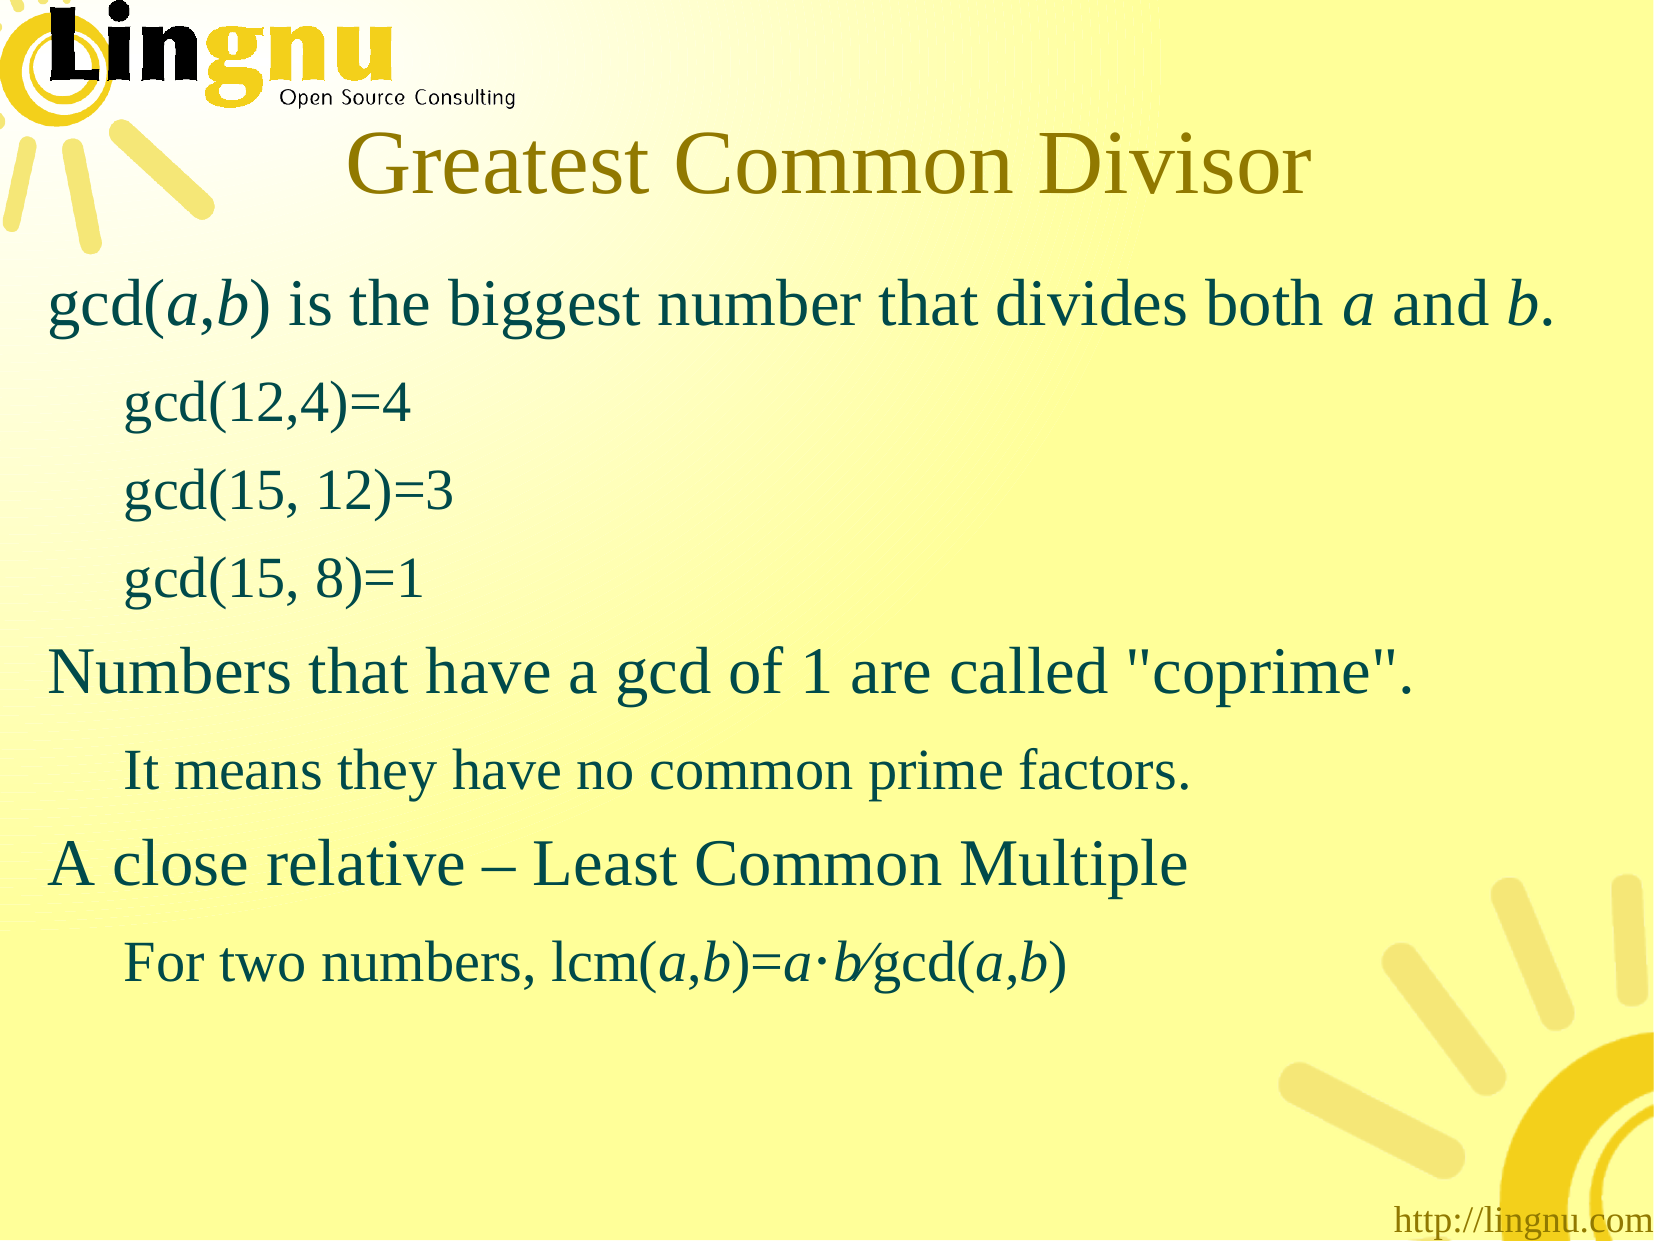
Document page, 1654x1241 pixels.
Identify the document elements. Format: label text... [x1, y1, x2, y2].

picture [1256, 871, 1654, 1241]
title Greatest Common Divisor [123, 58, 1536, 265]
picture [0, 0, 516, 256]
list gcd(a,b) is the biggest number that divides both a and b. gcd(12,4)=4 gcd(15, 12)=3 gcd(15, 8)=1 Numbers that have a gcd of 1 are called "coprime". It means they have no common prime factors. A close relative – Least Common Multiple For two numbers, lcm(a,b)=a⋅b∕gcd(a,b) [29, 265, 1625, 1127]
